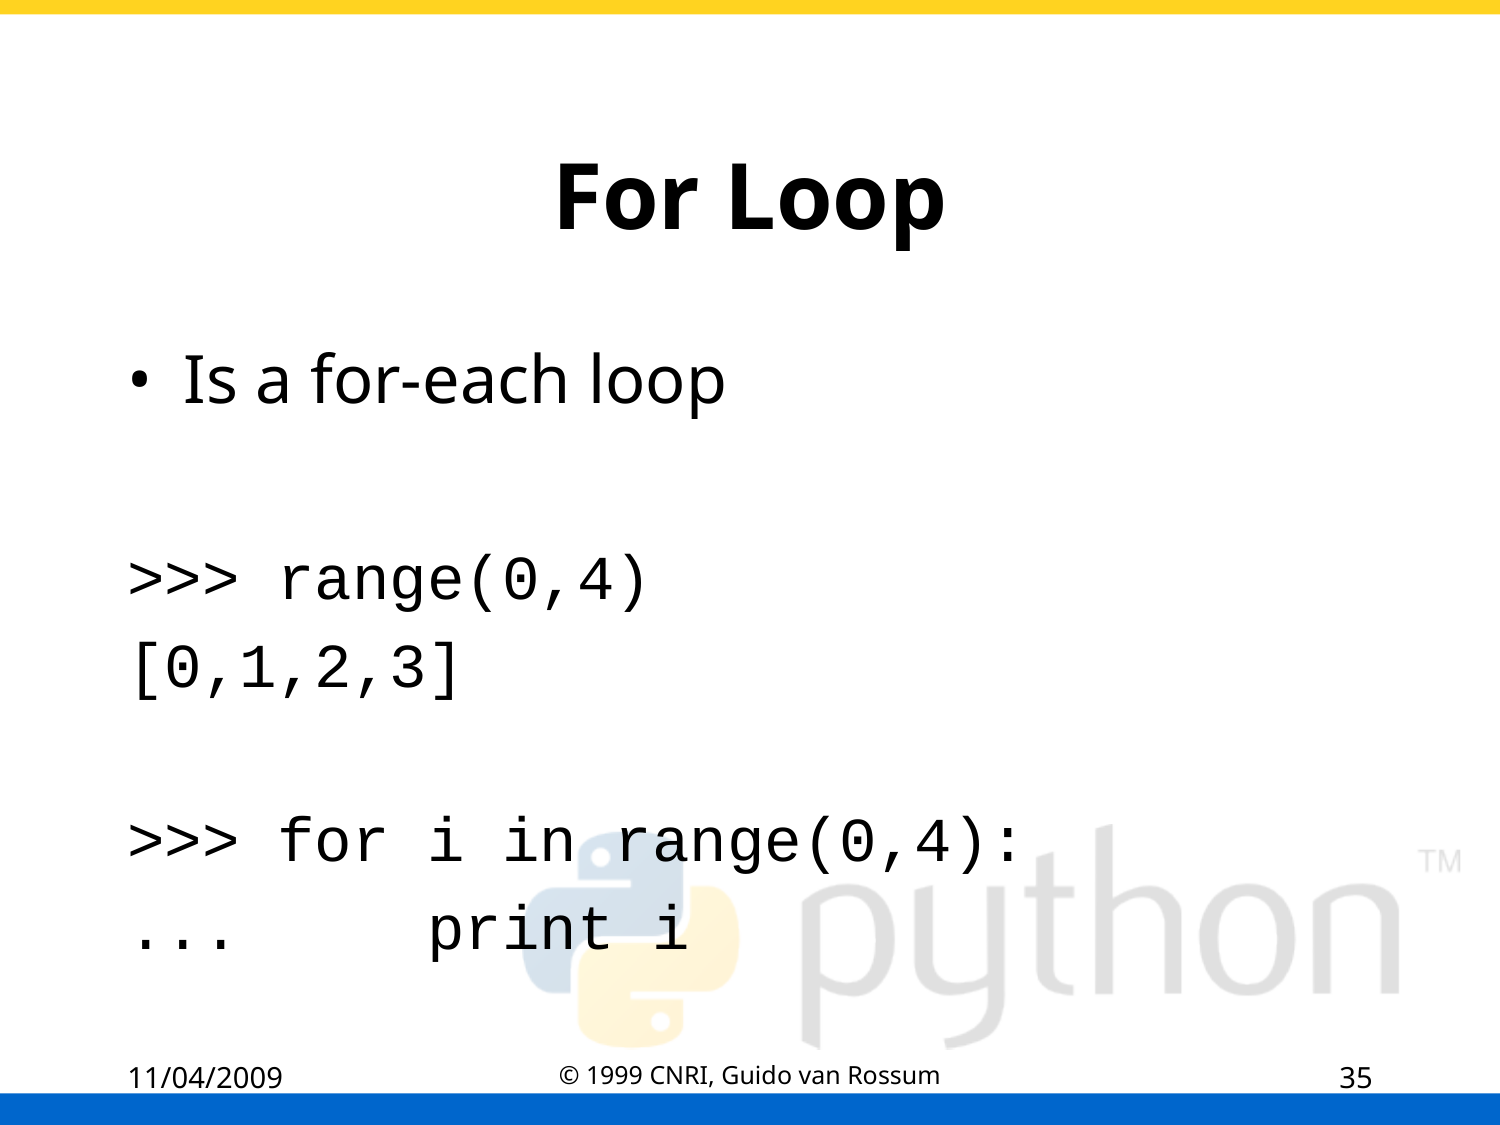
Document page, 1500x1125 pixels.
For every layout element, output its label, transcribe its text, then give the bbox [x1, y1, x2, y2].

title For Loop [112, 68, 1388, 320]
list Is a for-each loop >>> range(0,4) [0,1,2,3] >>> for i in range(0,4): ... print i [112, 324, 1388, 1016]
